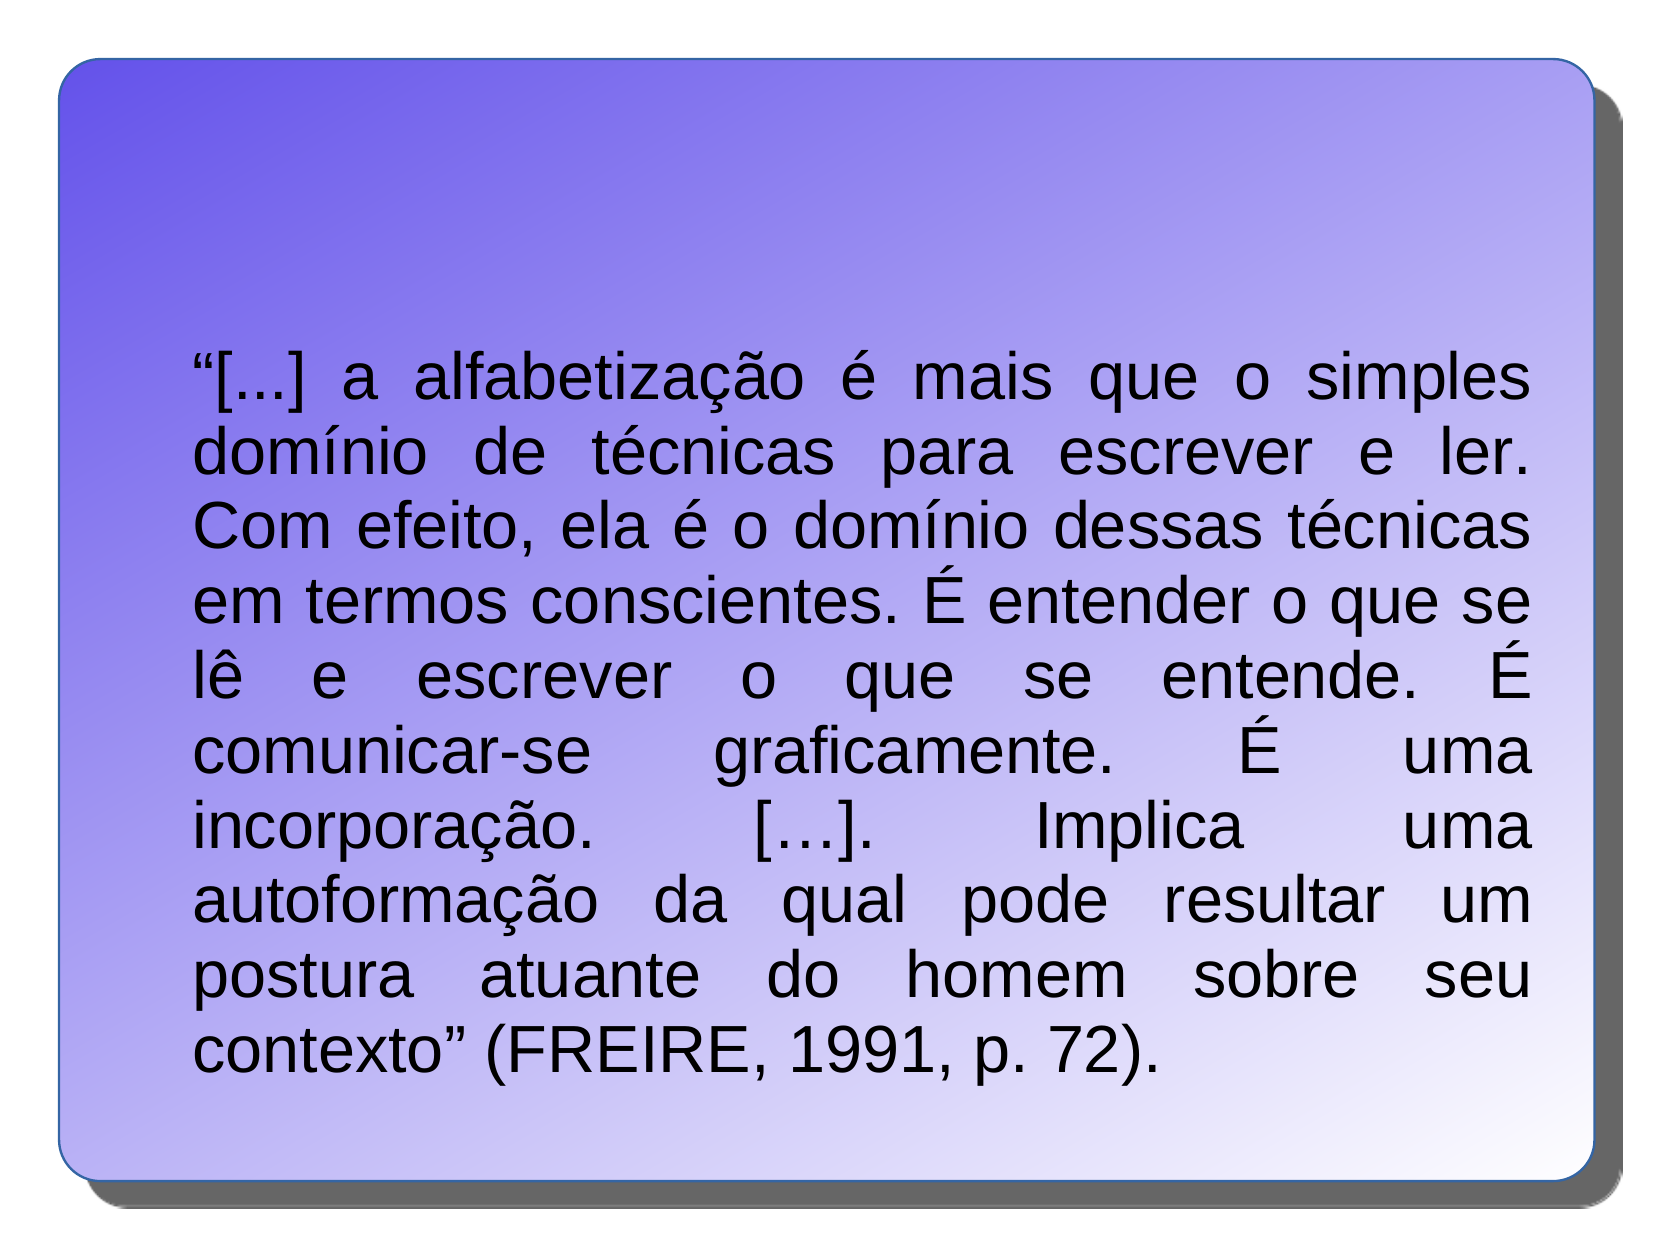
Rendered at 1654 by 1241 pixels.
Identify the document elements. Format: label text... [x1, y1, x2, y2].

list “[...] a alfabetização é mais que o simples domínio de técnicas para escrever e ler. Com efeito, ela é o domínio dessas técnicas em termos conscientes. É entender o que se lê e escrever o que se entende. É comunicar-se graficamente. É uma incorporação. […]. Implica uma autoformação da qual pode resultar um postura atuante do homem sobre seu contexto” (FREIRE, 1991, p. 72). [121, 338, 1534, 1087]
